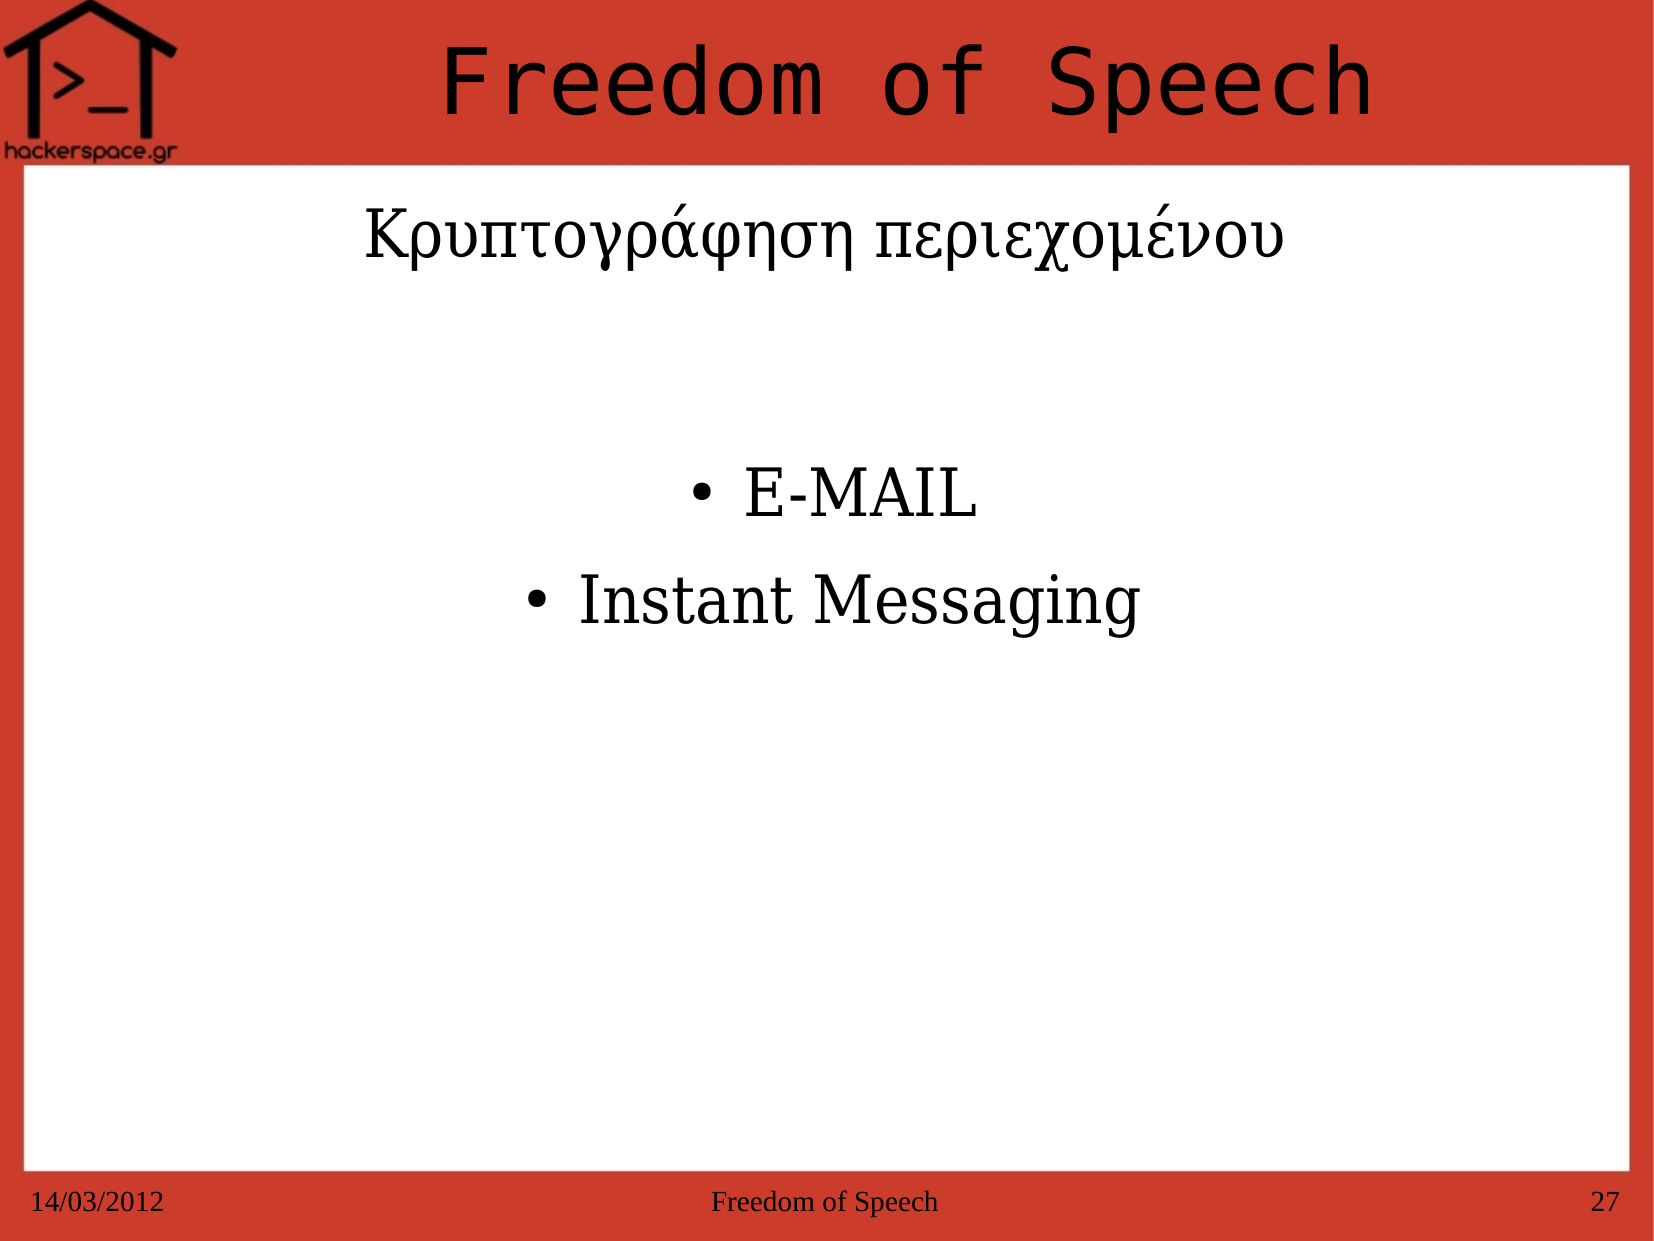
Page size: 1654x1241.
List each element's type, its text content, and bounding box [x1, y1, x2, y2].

list Κρυπτογράφηση περιεχομένου E-MAIL Instant Messaging [60, 195, 1591, 1141]
picture [0, 0, 1654, 1241]
title Freedom of Speech [195, 15, 1621, 151]
